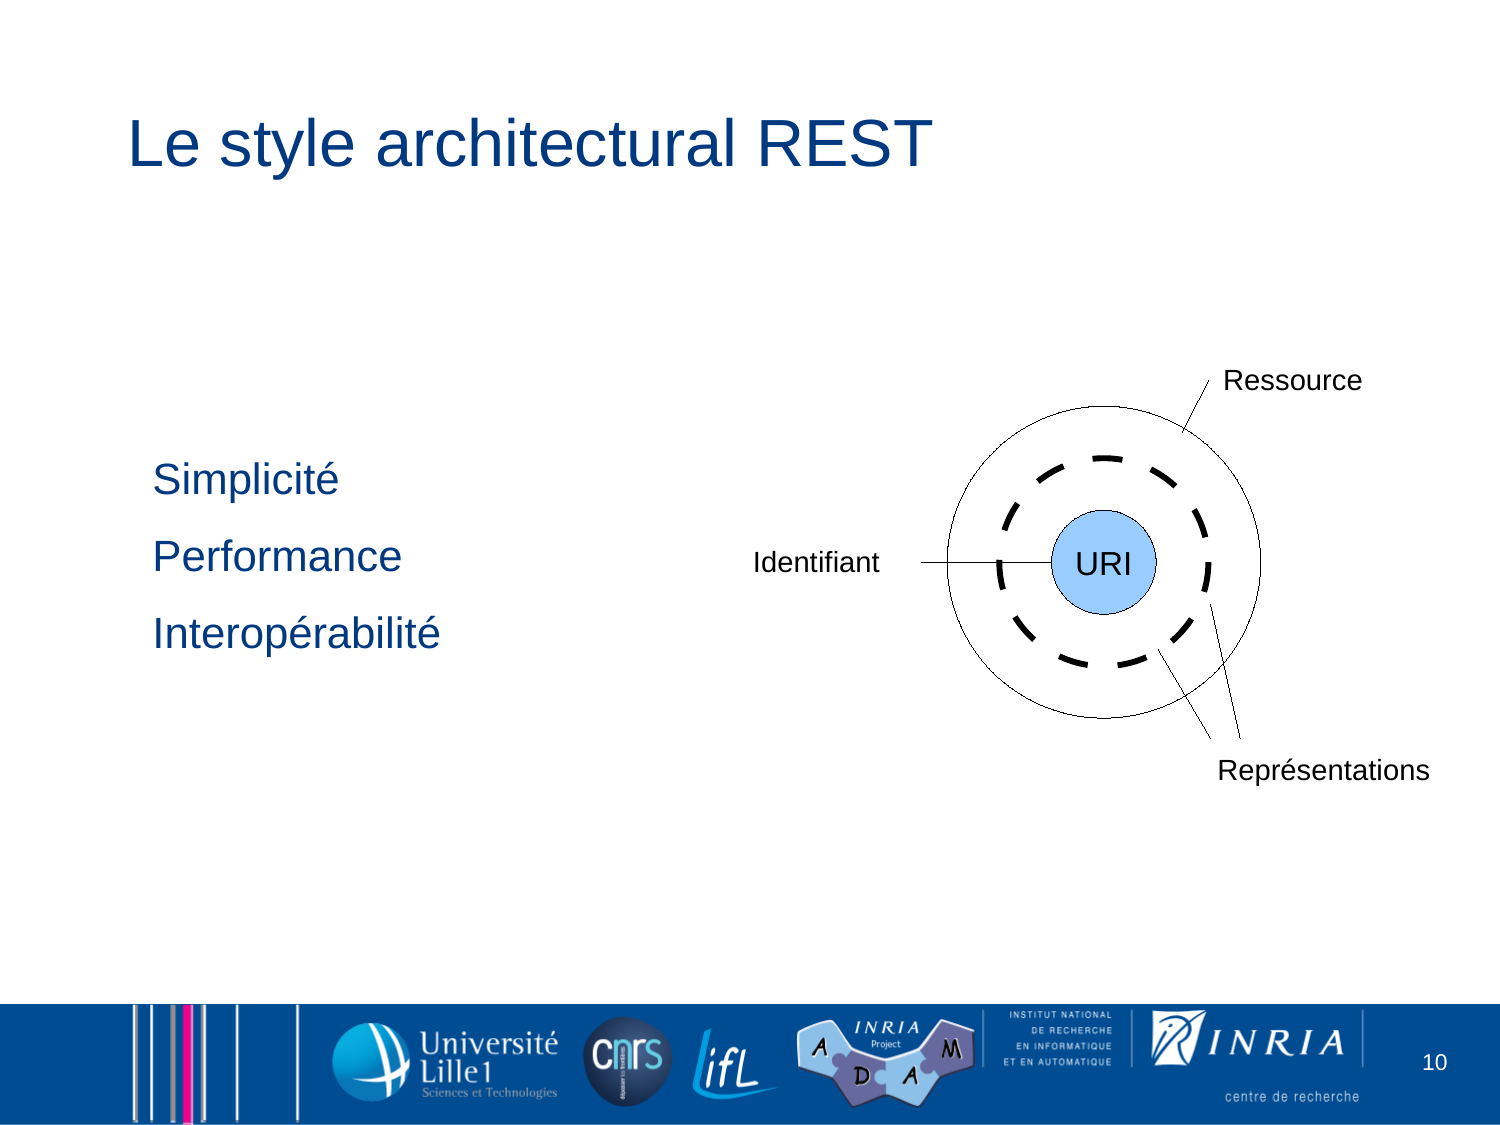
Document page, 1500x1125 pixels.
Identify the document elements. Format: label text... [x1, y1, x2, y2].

picture [0, 1004, 1500, 1125]
list Simplicité Performance Interopérabilité [137, 442, 591, 697]
text_box Ressource [1208, 354, 1379, 405]
title Le style architectural REST [112, 0, 1474, 188]
text_box Représentations [1202, 744, 1446, 794]
text_box URI [1051, 510, 1157, 615]
text_box Identifiant [738, 536, 896, 587]
